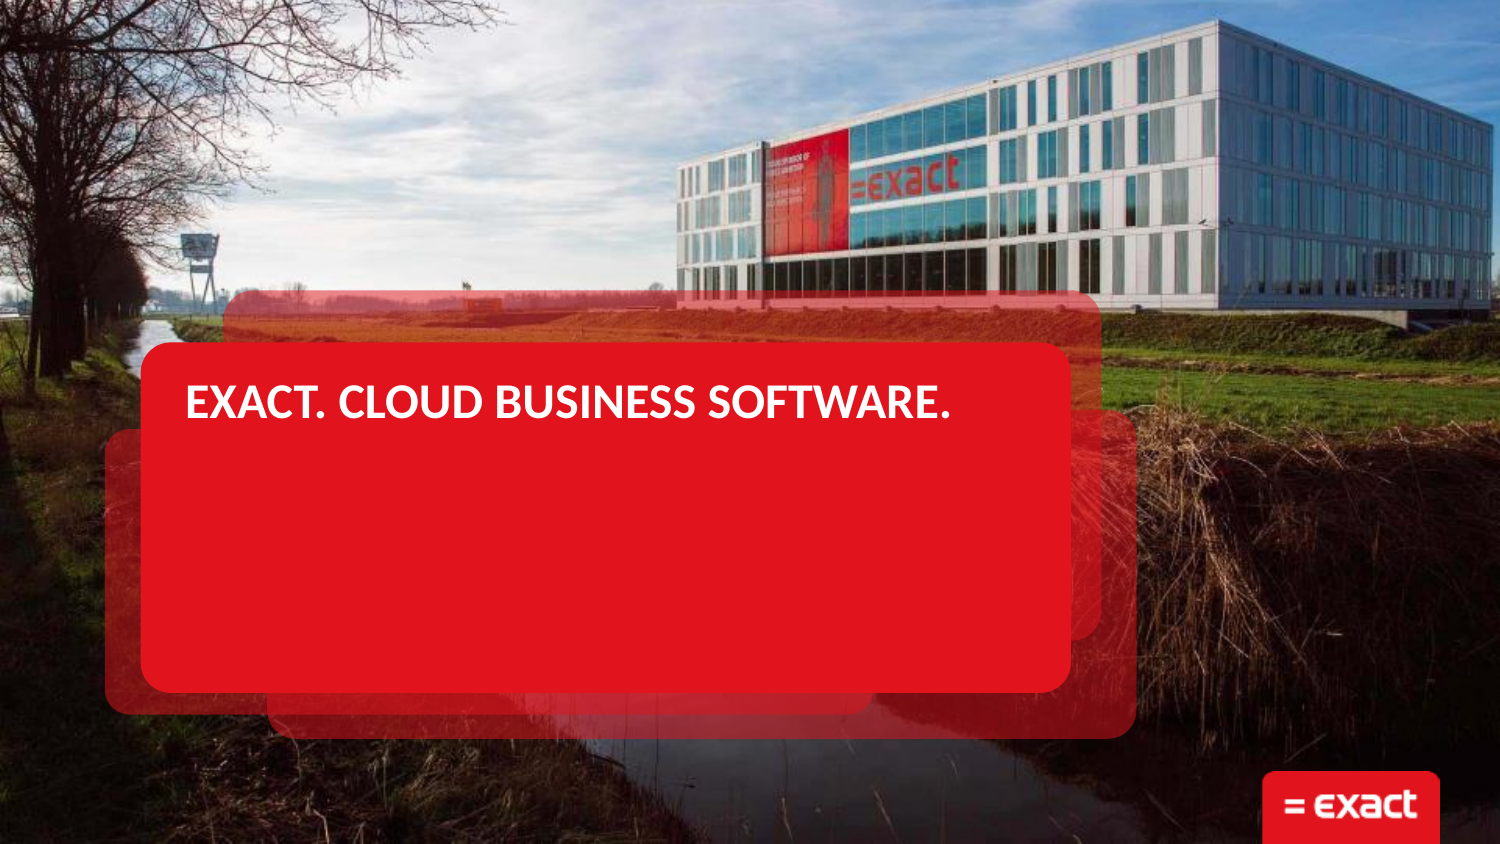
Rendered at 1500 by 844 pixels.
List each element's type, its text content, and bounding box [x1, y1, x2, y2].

title Exact. Cloud business software. [170, 372, 1019, 438]
